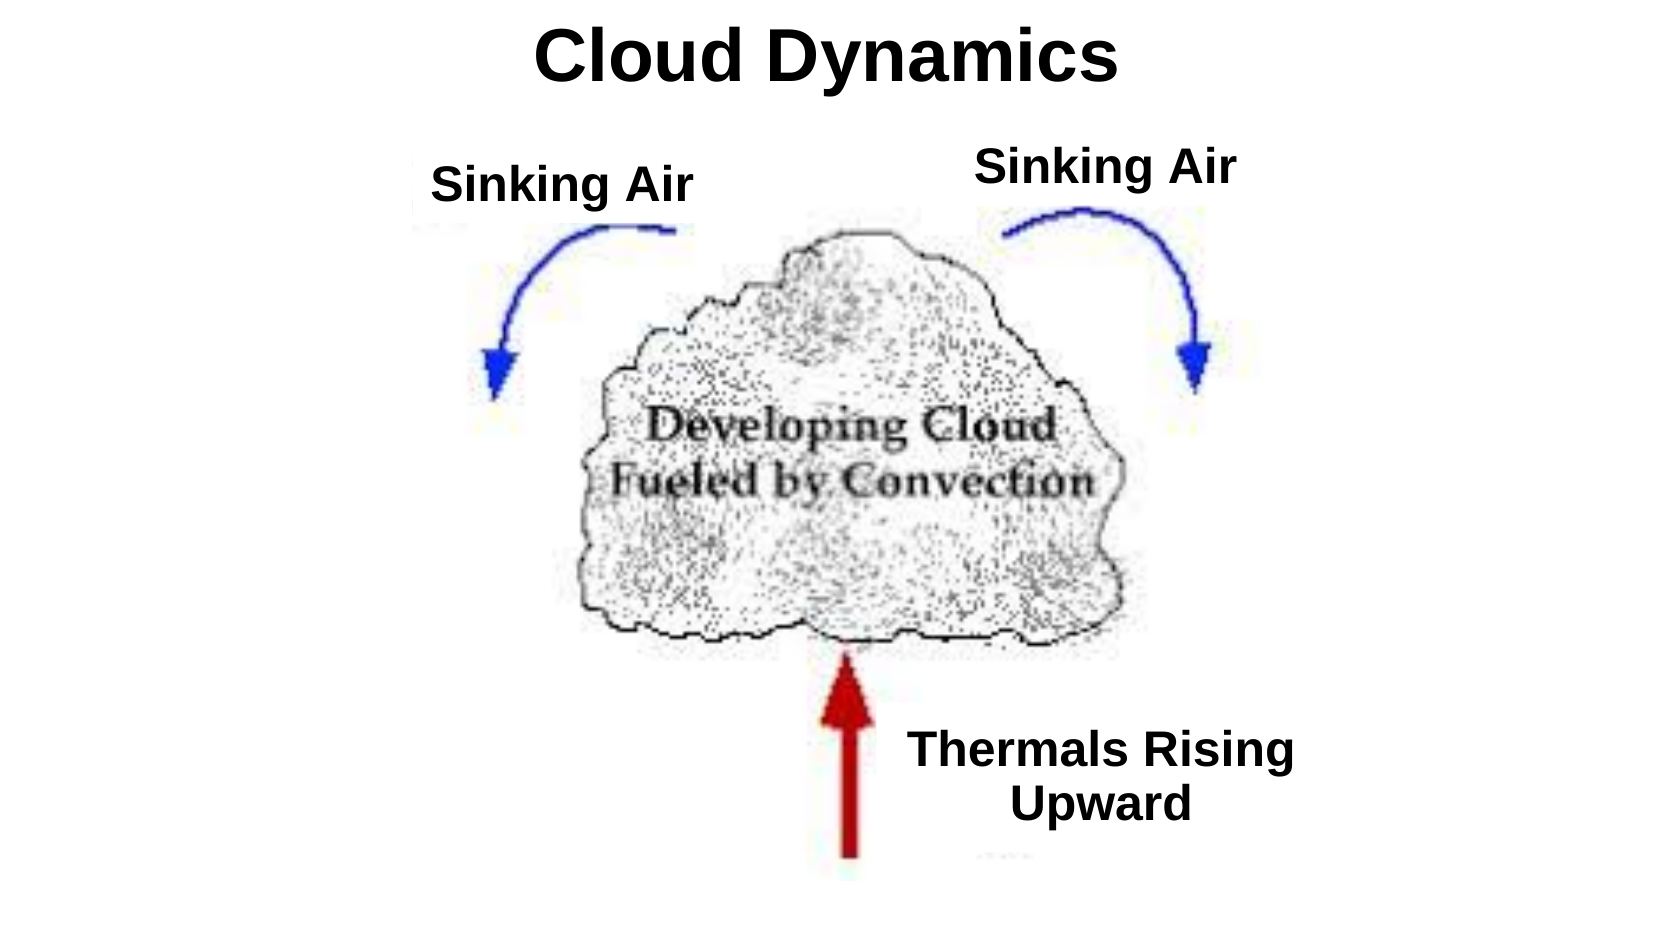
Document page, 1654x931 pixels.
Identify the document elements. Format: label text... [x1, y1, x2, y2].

title Thermals Rising Upward [876, 702, 1327, 853]
title Sinking Air [412, 147, 713, 223]
title Cloud Dynamics [0, 2, 1654, 112]
title Sinking Air [955, 130, 1256, 206]
picture [412, 152, 1276, 881]
